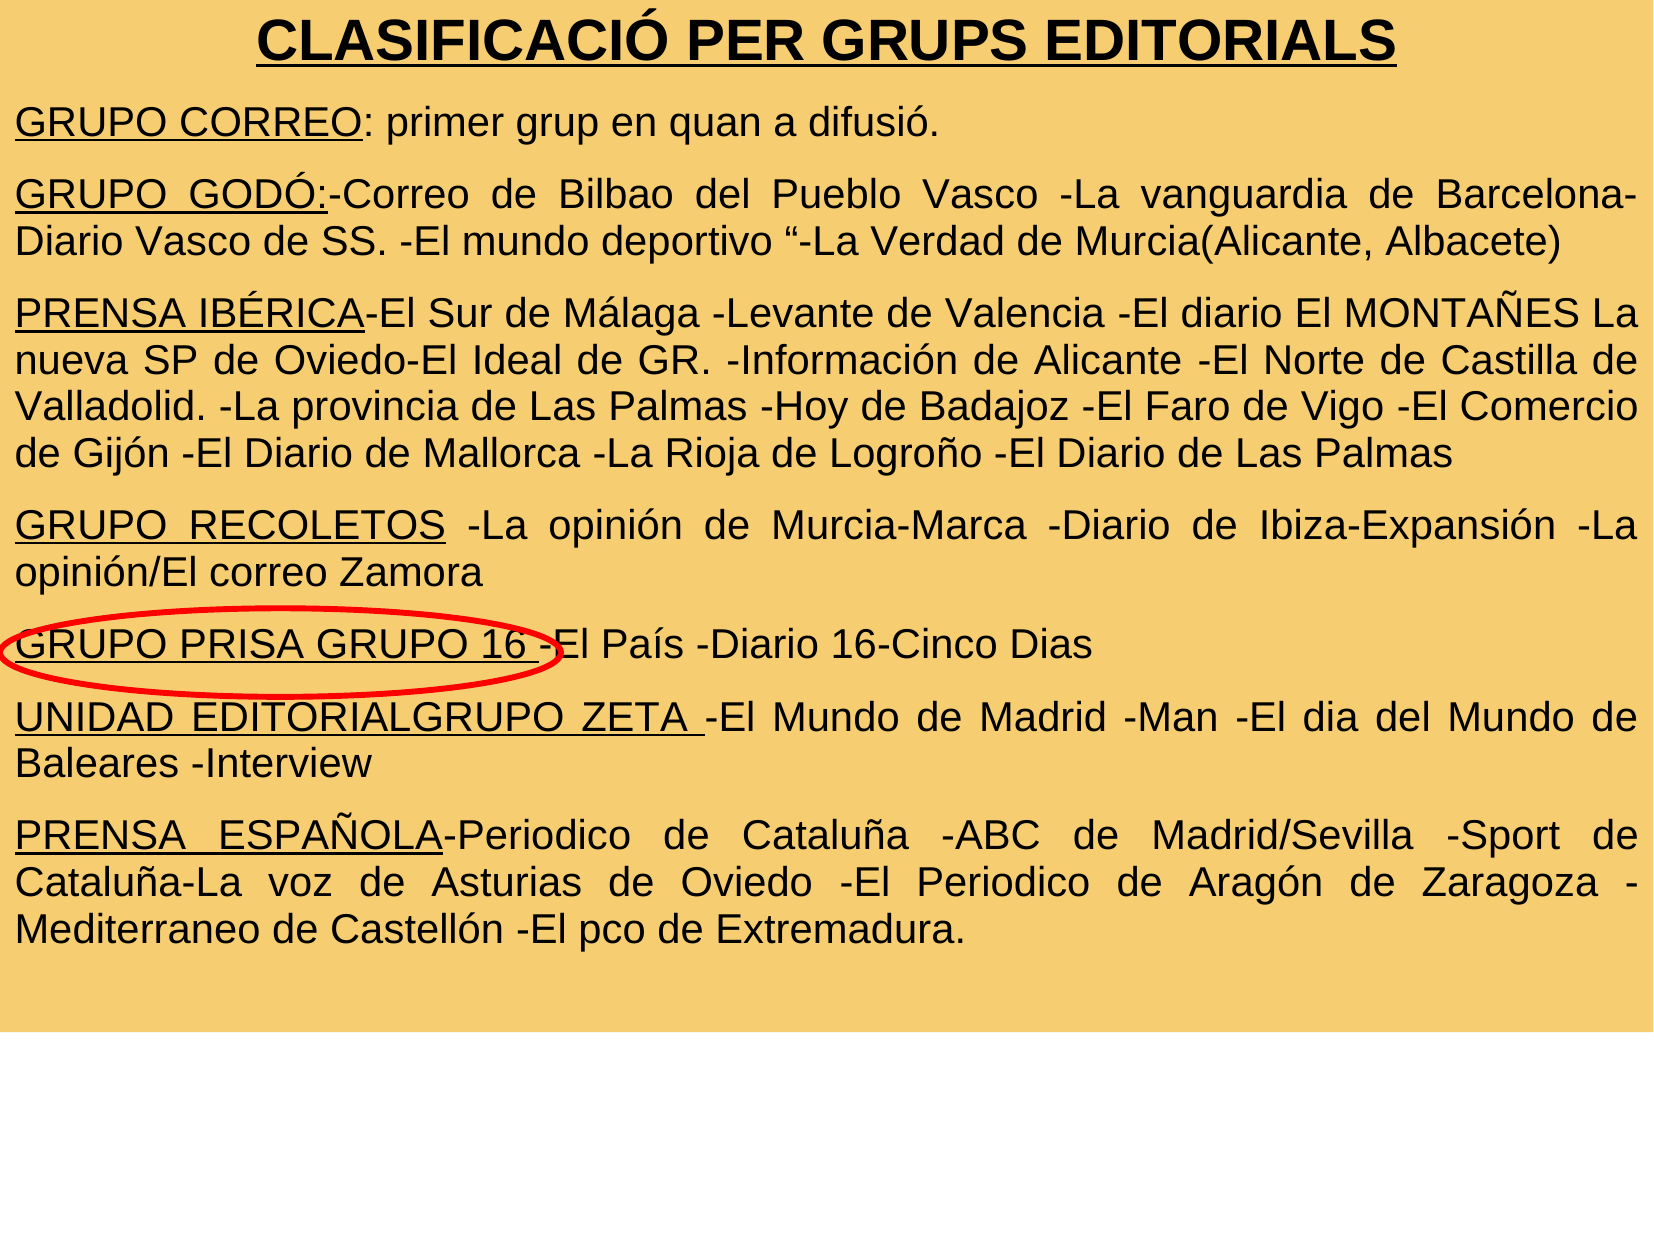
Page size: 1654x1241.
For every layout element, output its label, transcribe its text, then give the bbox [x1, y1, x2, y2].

text_box CLASIFICACIÓ PER GRUPS EDITORIALS GRUPO CORREO: primer grup en quan a difusió. GRUPO GODÓ:-Correo de Bilbao del Pueblo Vasco -La vanguardia de Barcelona-Diario Vasco de SS. -El mundo deportivo “-La Verdad de Murcia(Alicante, Albacete) PRENSA IBÉRICA-El Sur de Málaga -Levante de Valencia -El diario El MONTAÑES La nueva SP de Oviedo-El Ideal de GR. -Información de Alicante -El Norte de Castilla de Valladolid. -La provincia de Las Palmas -Hoy de Badajoz -El Faro de Vigo -El Comercio de Gijón -El Diario de Mallorca -La Rioja de Logroño -El Diario de Las Palmas GRUPO RECOLETOS -La opinión de Murcia-Marca -Diario de Ibiza-Expansión -La opinión/El correo Zamora GRUPO PRISA GRUPO 16 -El País -Diario 16-Cinco Dias UNIDAD EDITORIALGRUPO ZETA -El Mundo de Madrid -Man -El dia del Mundo de Baleares -Interview PRENSA ESPAÑOLA-Periodico de Cataluña -ABC de Madrid/Sevilla -Sport de Cataluña-La voz de Asturias de Oviedo -El Periodico de Aragón de Zaragoza -Mediterraneo de Castellón -El pco de Extremadura. [0, 0, 1654, 1033]
text_box CLASIFICACIÓ PER GRUPS EDITORIALS GRUPO CORREO: primer grup en quan a difusió. GRUPO GODÓ:-Correo de Bilbao del Pueblo Vasco -La vanguardia de Barcelona-Diario Vasco de SS. -El mundo deportivo “-La Verdad de Murcia(Alicante, Albacete) PRENSA IBÉRICA-El Sur de Málaga -Levante de Valencia -El diario El MONTAÑES La nueva SP de Oviedo-El Ideal de GR. -Información de Alicante -El Norte de Castilla de Valladolid. -La provincia de Las Palmas -Hoy de Badajoz -El Faro de Vigo -El Comercio de Gijón -El Diario de Mallorca -La Rioja de Logroño -El Diario de Las Palmas GRUPO RECOLETOS -La opinión de Murcia-Marca -Diario de Ibiza-Expansión -La opinión/El correo Zamora GRUPO PRISA GRUPO 16 -El País -Diario 16-Cinco Dias UNIDAD EDITORIALGRUPO ZETA -El Mundo de Madrid -Man -El dia del Mundo de Baleares -Interview PRENSA ESPAÑOLA-Periodico de Cataluña -ABC de Madrid/Sevilla -Sport de Cataluña-La voz de Asturias de Oviedo -El Periodico de Aragón de Zaragoza -Mediterraneo de Castellón -El pco de Extremadura. [4, 612, 555, 693]
